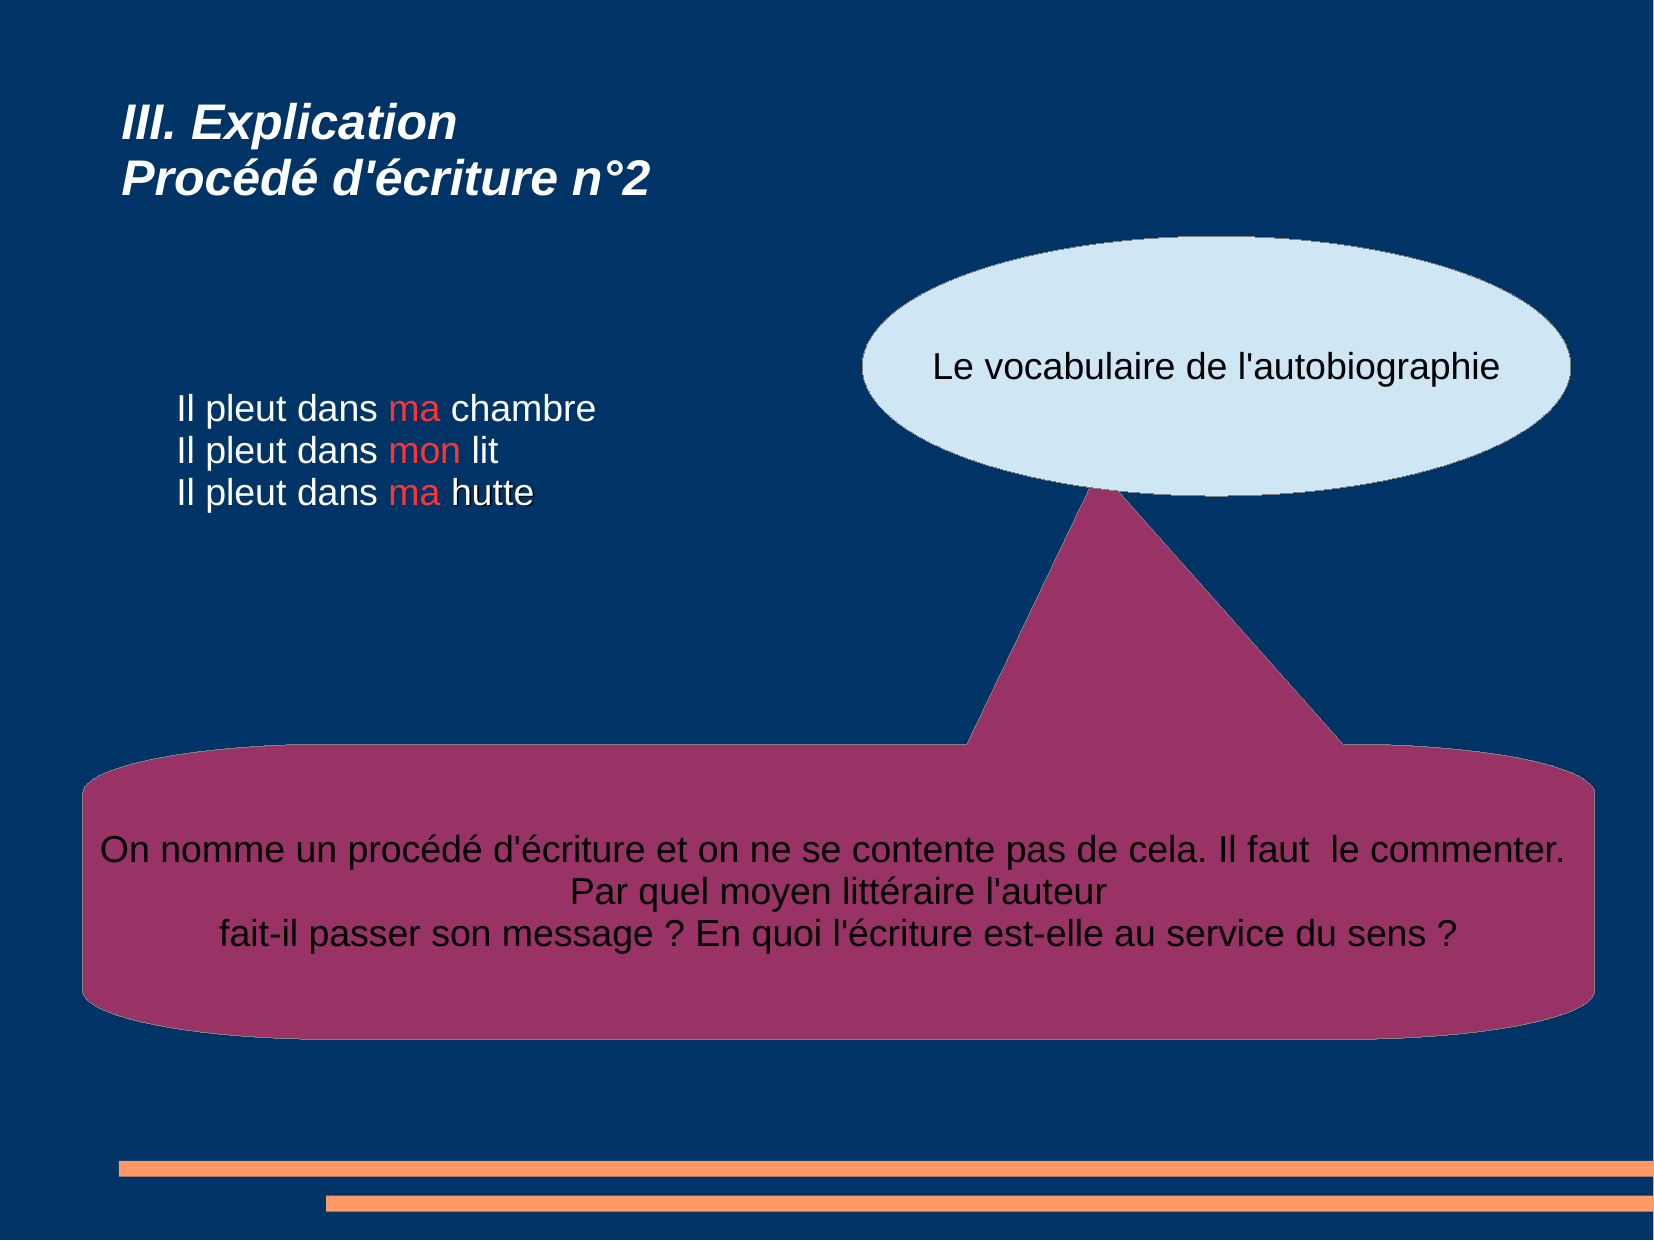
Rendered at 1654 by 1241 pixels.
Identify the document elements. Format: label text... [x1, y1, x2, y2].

title III. Explication Procédé d'écriture n°2 [121, 46, 1534, 254]
text_box Le vocabulaire de l'autobiographie [862, 236, 1571, 497]
text_box On nomme un procédé d'écriture et on ne se contente pas de cela. Il faut le commenter. Par quel moyen littéraire l'auteur fait-il passer son message ? En quoi l'écriture est-elle au service du sens ? [82, 488, 1595, 1040]
text_box Il pleut dans ma chambre Il pleut dans mon lit Il pleut dans ma hutte [161, 379, 1087, 697]
